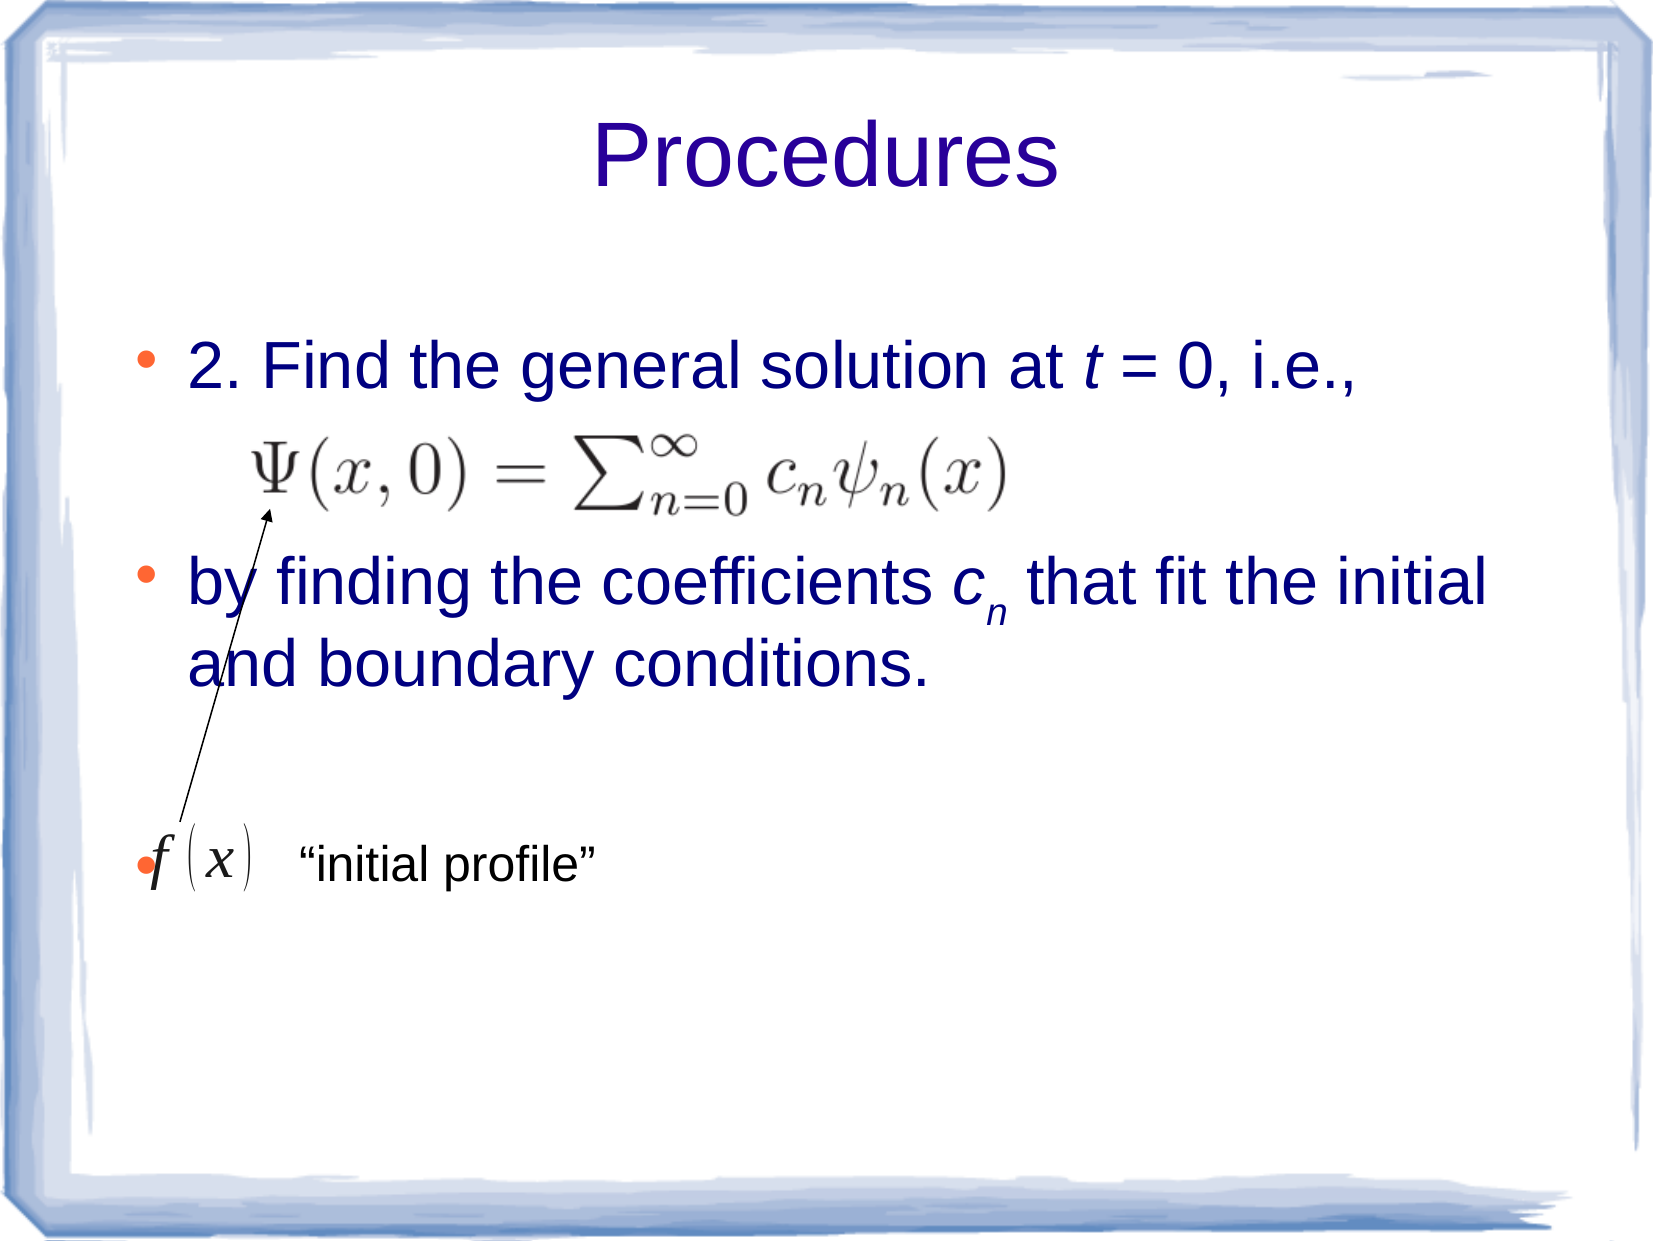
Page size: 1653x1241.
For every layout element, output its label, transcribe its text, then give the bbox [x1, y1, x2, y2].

list 2. Find the general solution at t = 0, i.e., by finding the coefficients cn that fit the initial and boundary conditions. [117, 324, 1571, 1144]
title Procedures [82, 49, 1571, 257]
text_box “initial profile” [284, 829, 810, 901]
picture [0, 0, 1653, 1241]
chart [134, 820, 285, 901]
